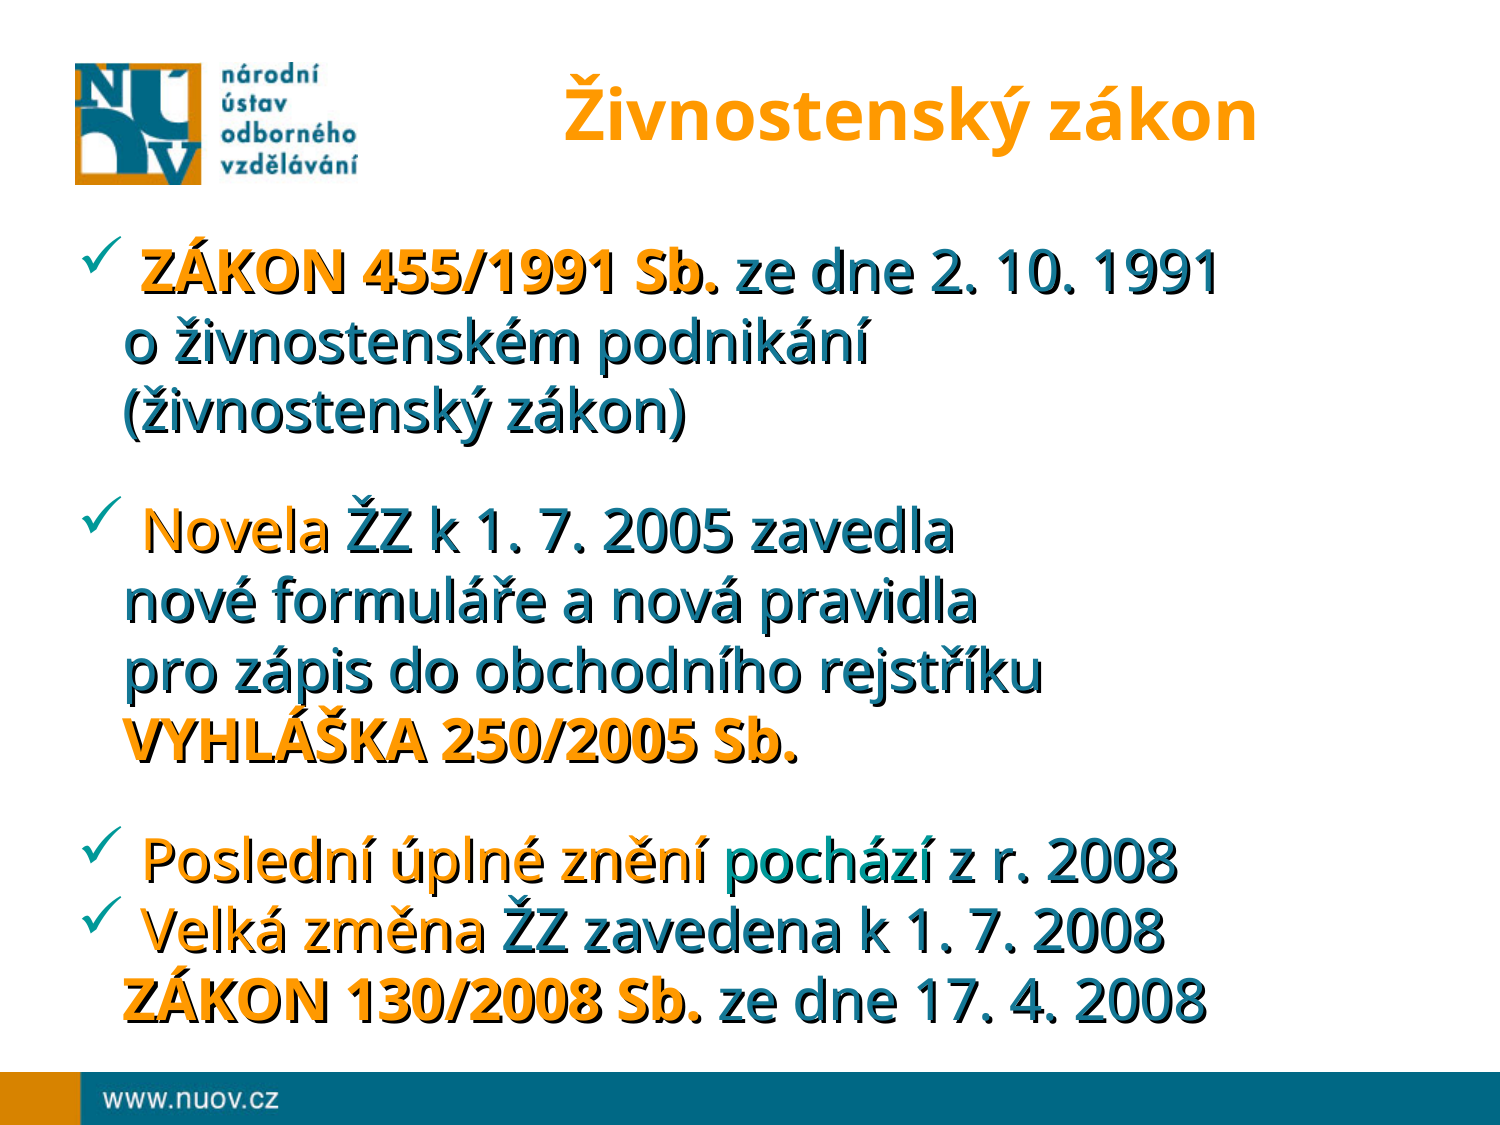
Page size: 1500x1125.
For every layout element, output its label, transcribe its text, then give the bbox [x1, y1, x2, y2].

title Živnostenský zákon [399, 37, 1425, 188]
text_box ZÁKON 455/1991 Sb. ze dne 2. 10. 1991 o živnostenském podnikání (živnostenský zákon) Novela ŽZ k 1. 7. 2005 zavedla nové formuláře a nová pravidla pro zápis do obchodního rejstříku VYHLÁŠKA 250/2005 Sb. Poslední úplné znění pochází z r. 2008 Velká změna ŽZ zavedena k 1. 7. 2008 ZÁKON 130/2008 Sb. ze dne 17. 4. 2008 [62, 224, 1500, 1041]
text_box [75, 62, 358, 185]
text_box [0, 1072, 1500, 1125]
